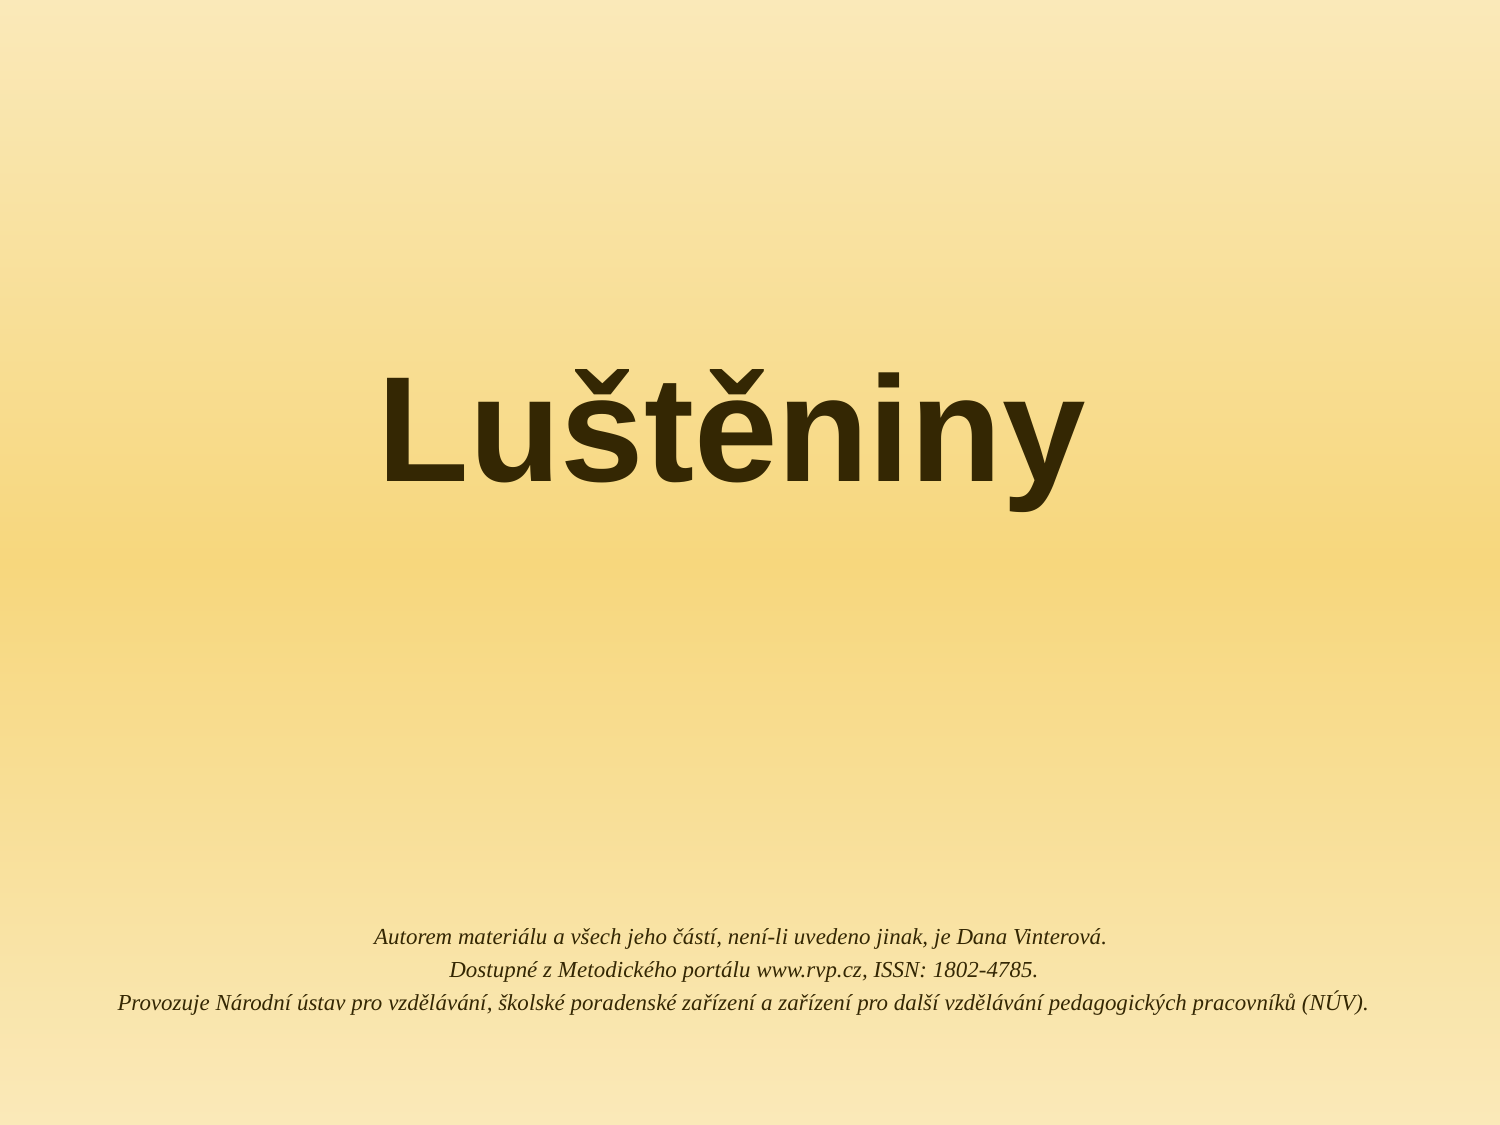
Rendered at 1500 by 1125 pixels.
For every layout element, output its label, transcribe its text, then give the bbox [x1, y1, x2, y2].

title Luštěniny [304, 281, 1161, 563]
text_box Autorem materiálu a všech jeho částí, není-li uvedeno jinak, je Dana Vinterová. Dostupné z Metodického portálu www.rvp.cz, ISSN: 1802-4785. Provozuje Národní ústav pro vzdělávání, školské poradenské zařízení a zařízení pro další vzdělávání pedagogických pracovníků (NÚV). [46, 913, 1442, 1057]
